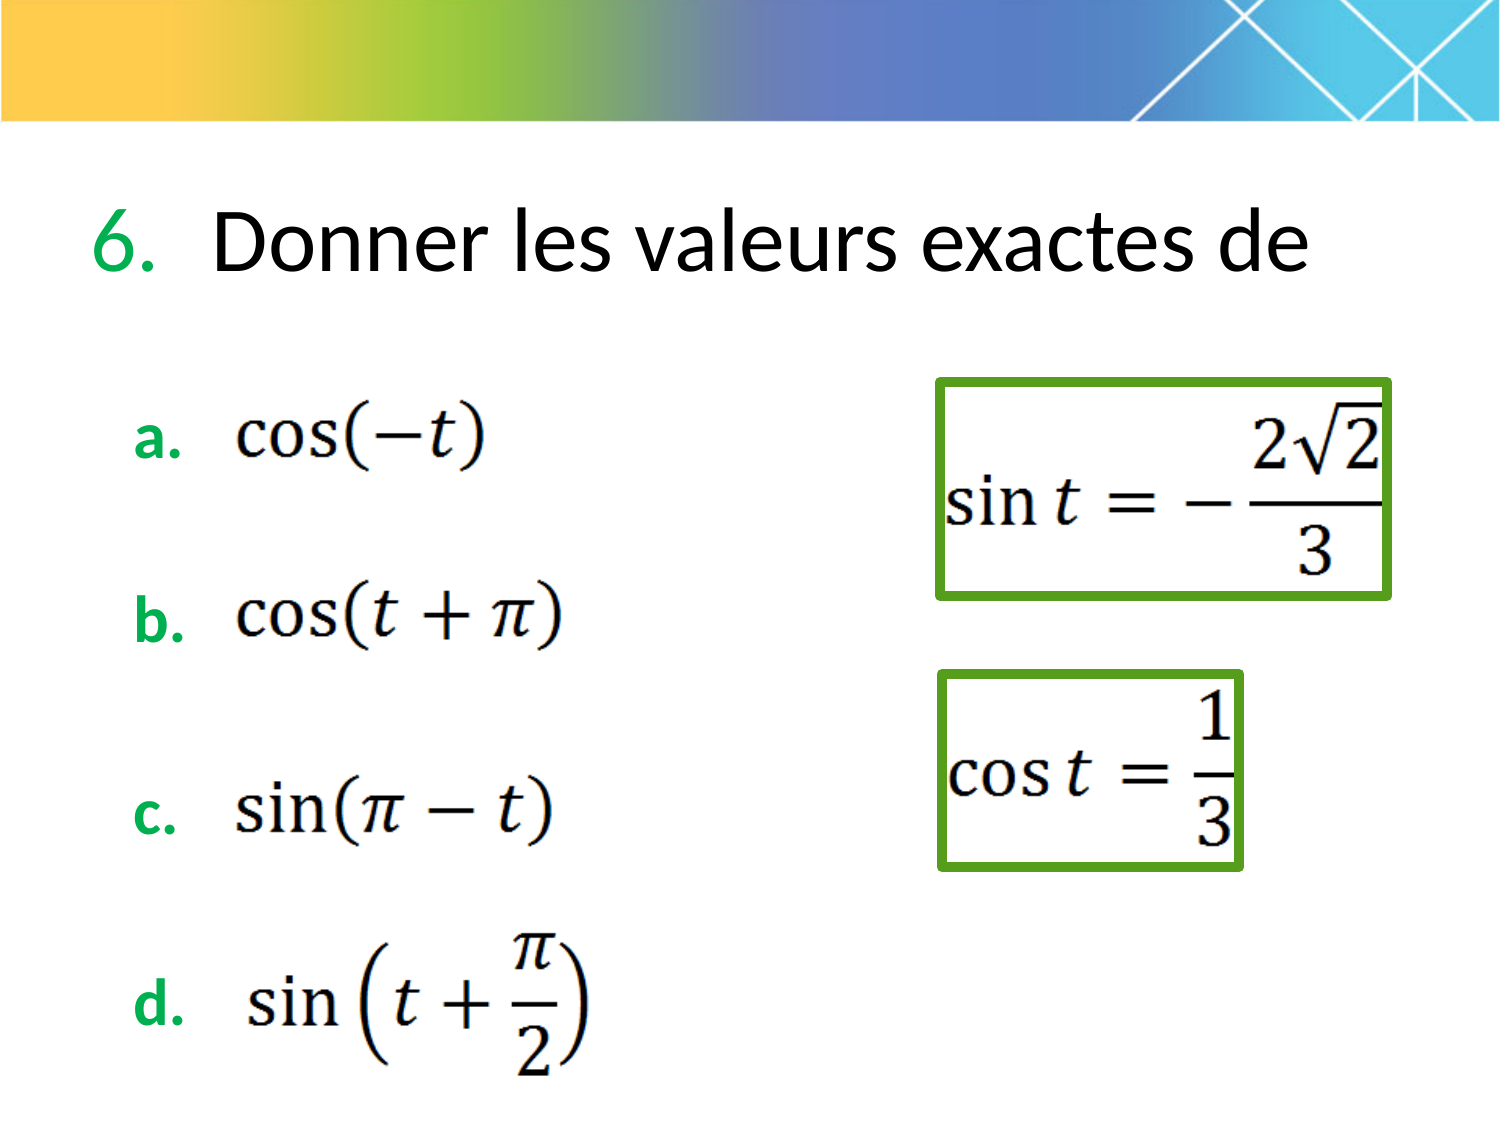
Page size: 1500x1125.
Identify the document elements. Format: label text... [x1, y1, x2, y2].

text_box a. b. c. d. [118, 383, 804, 1047]
picture [0, 0, 1500, 123]
picture [234, 761, 558, 864]
picture [944, 387, 1383, 591]
picture [234, 566, 569, 668]
picture [234, 386, 490, 489]
picture [246, 924, 595, 1090]
title Donner les valeurs exactes de [75, 164, 1426, 305]
picture [946, 679, 1235, 862]
